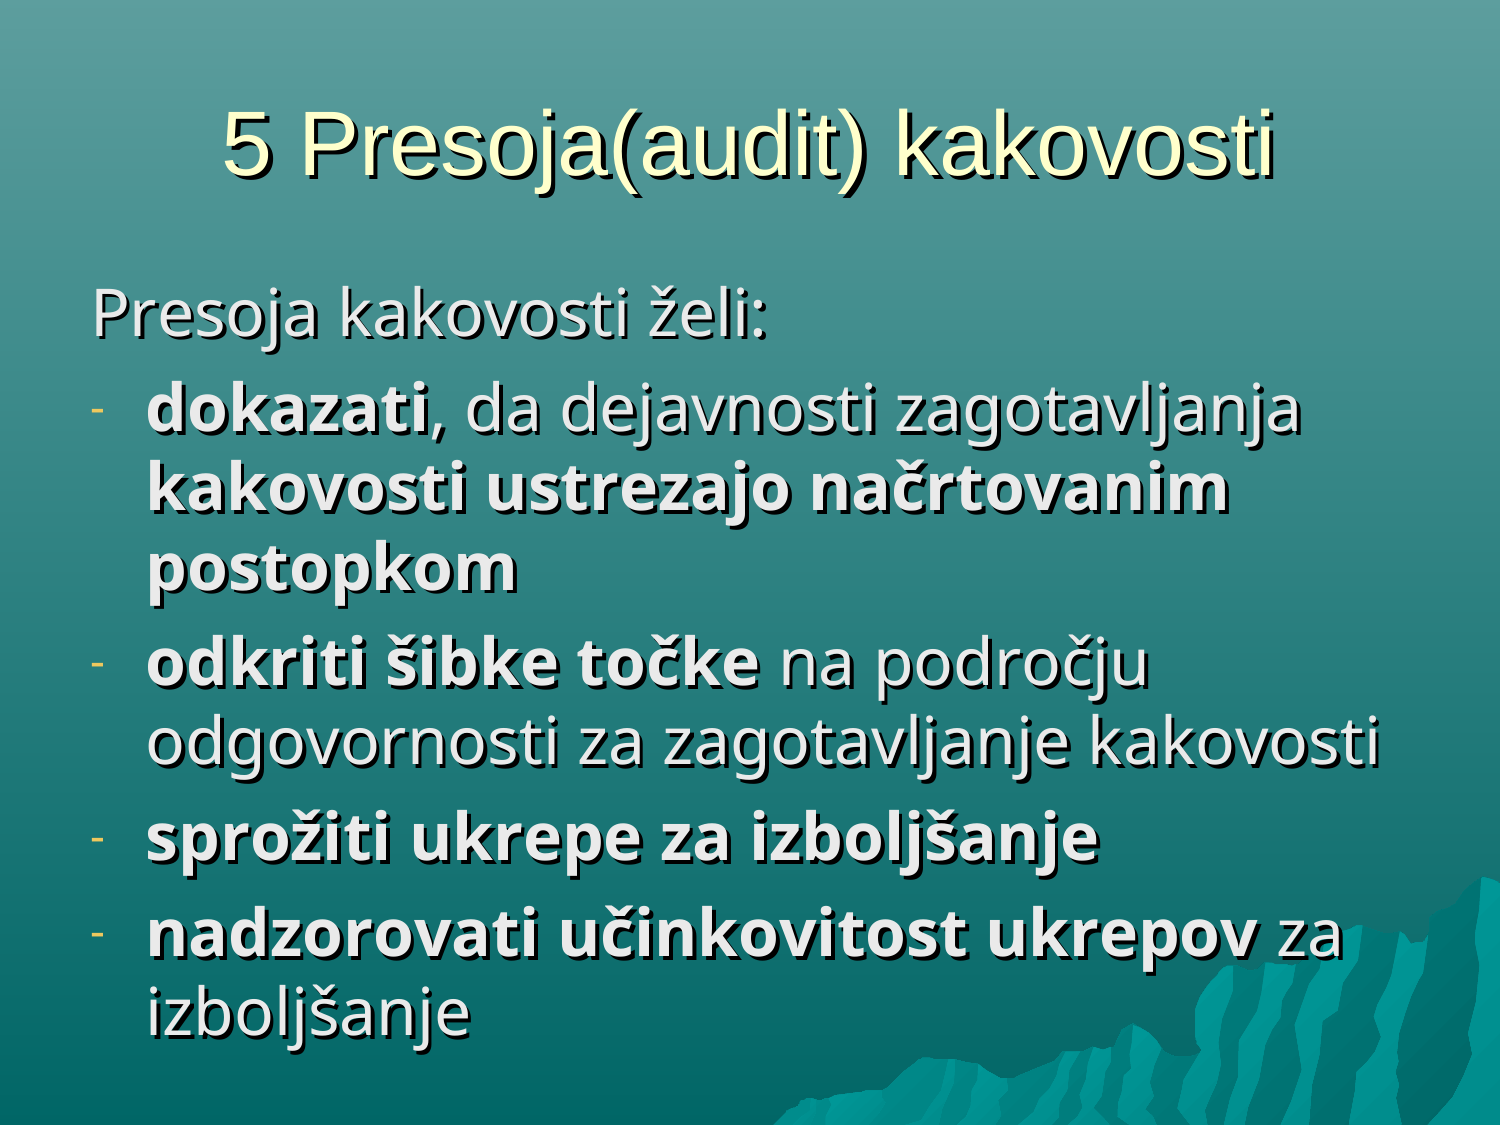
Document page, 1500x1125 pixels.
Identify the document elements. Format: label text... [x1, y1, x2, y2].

title 5 Presoja(audit) kakovosti [75, 45, 1426, 233]
list Presoja kakovosti želi: dokazati, da dejavnosti zagotavljanja kakovosti ustrezajo načrtovanim postopkom odkriti šibke točke na področju odgovornosti za zagotavljanje kakovosti sprožiti ukrepe za izboljšanje nadzorovati učinkovitost ukrepov za izboljšanje [75, 262, 1426, 1006]
